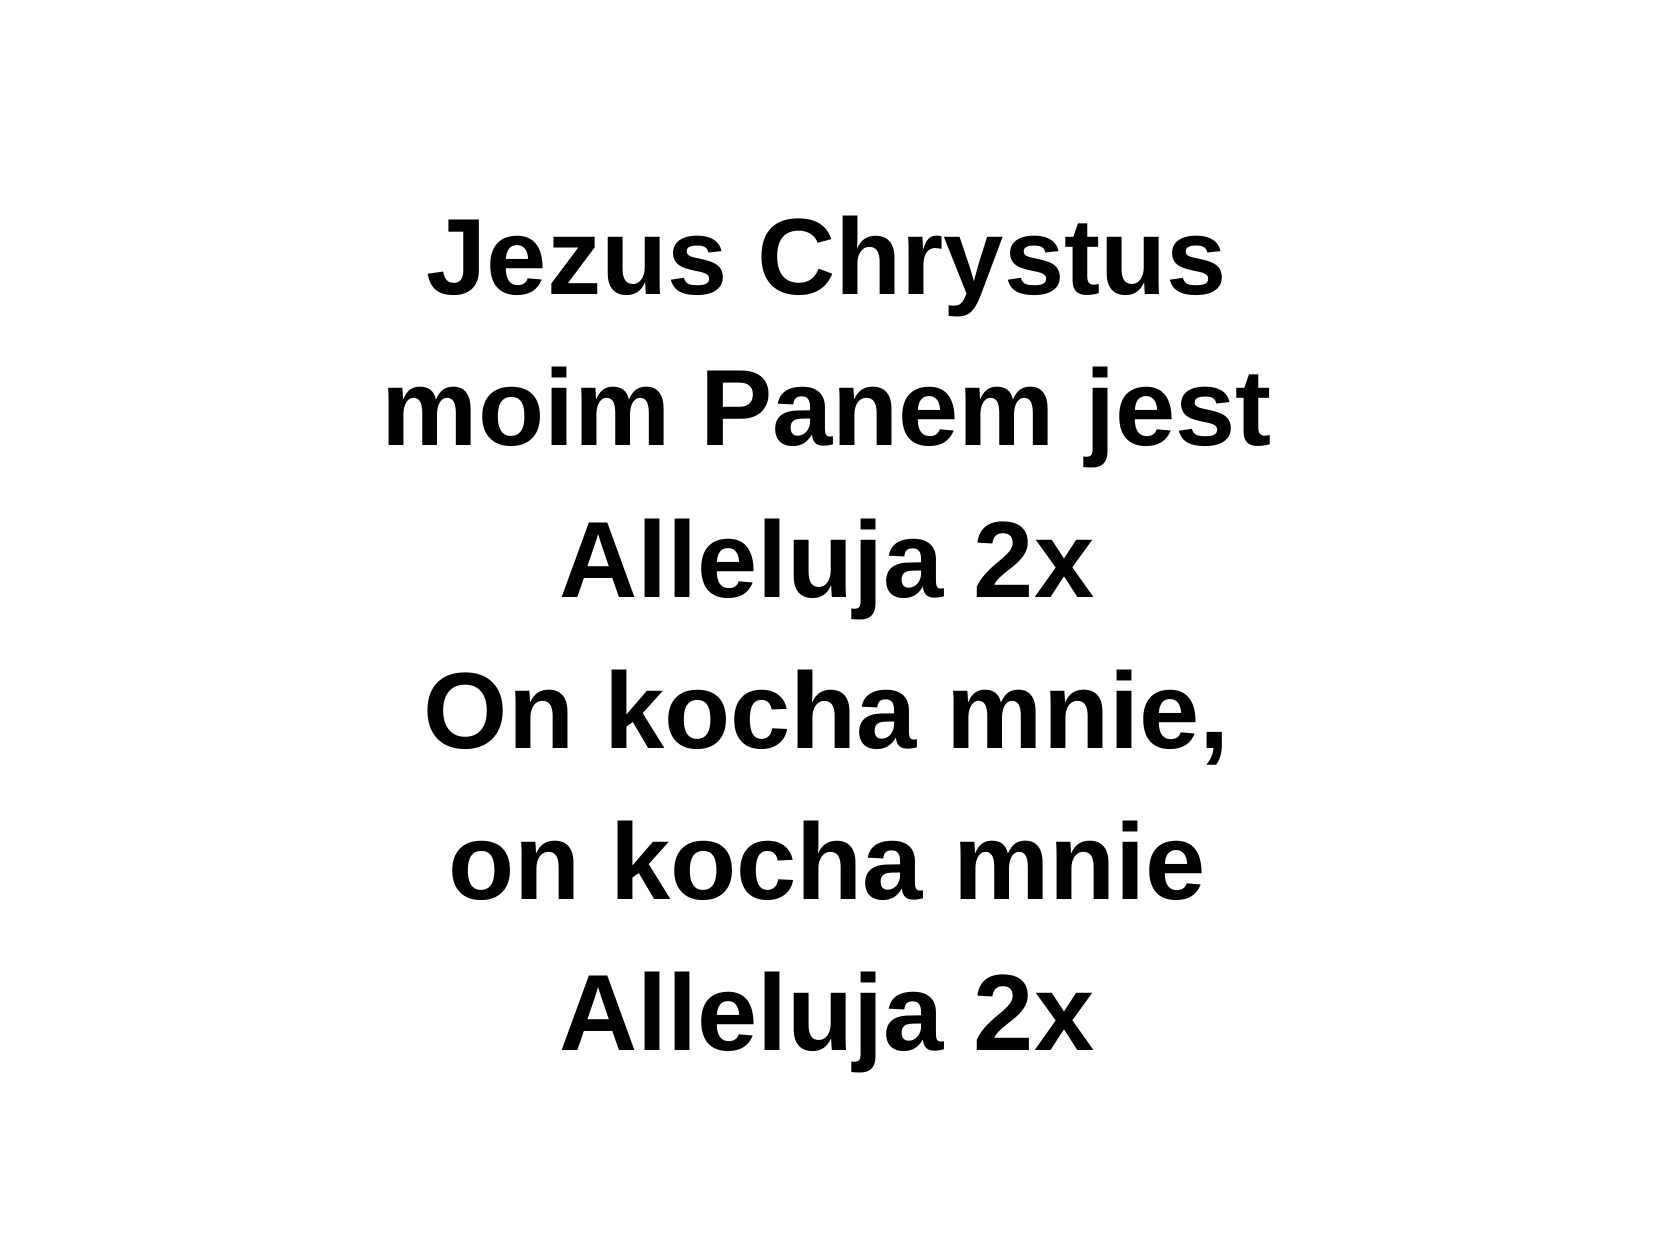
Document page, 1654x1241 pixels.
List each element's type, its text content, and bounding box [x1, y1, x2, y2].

subtitle Jezus Chrystus moim Panem jest Alleluja 2x On kocha mnie, on kocha mnie Alleluja 2x [0, 0, 1654, 1241]
